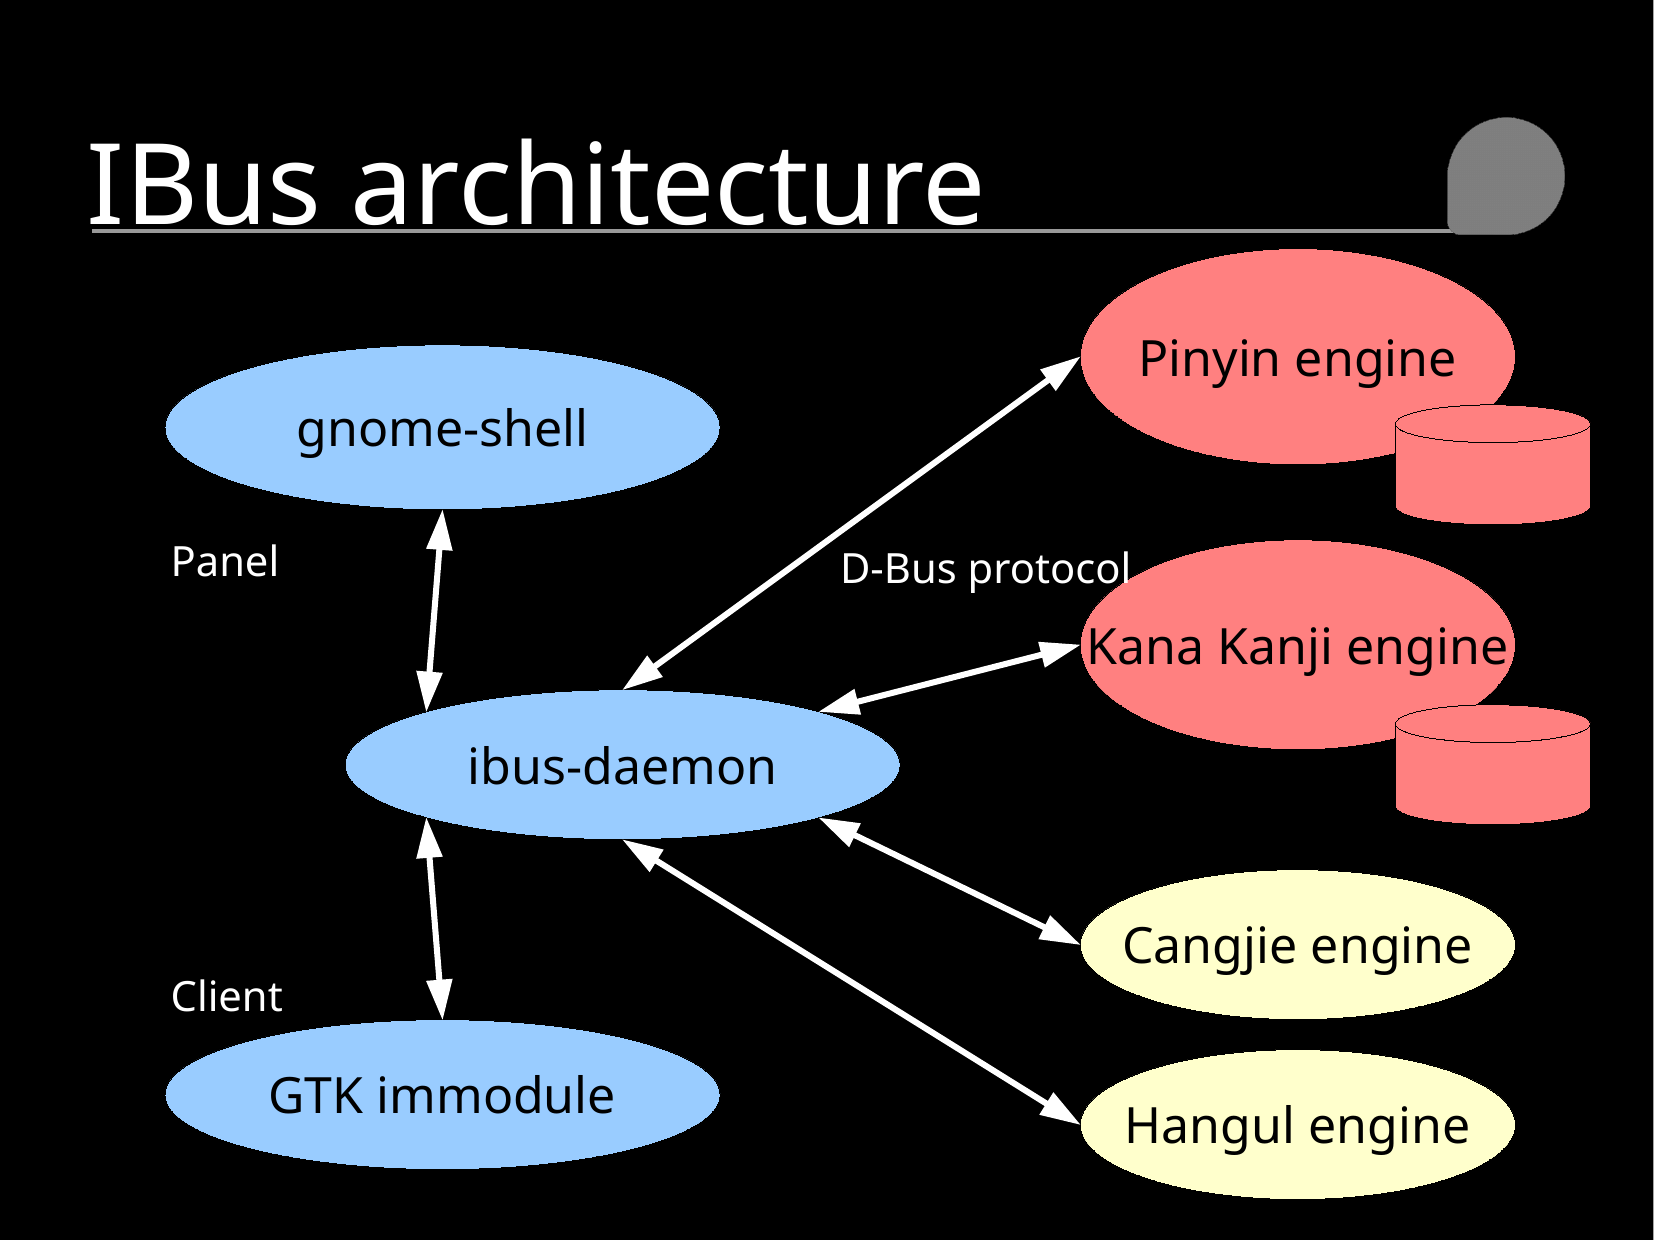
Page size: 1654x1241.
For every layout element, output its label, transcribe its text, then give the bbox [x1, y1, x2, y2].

text_box Client [155, 959, 466, 1024]
text_box gnome-shell [164, 344, 721, 510]
text_box GTK immodule [164, 1019, 721, 1170]
text_box ibus-daemon [345, 689, 901, 840]
text_box [1395, 404, 1591, 525]
text_box Panel [155, 524, 466, 589]
text_box Cangjie engine [1080, 869, 1516, 1020]
text_box Hangul engine [1080, 1049, 1516, 1200]
text_box D-Bus protocol [825, 531, 1162, 595]
text_box Kana Kanji engine [1080, 539, 1516, 750]
title IBus architecture [86, 104, 1575, 257]
text_box [1395, 704, 1591, 825]
text_box Pinyin engine [1080, 248, 1516, 465]
